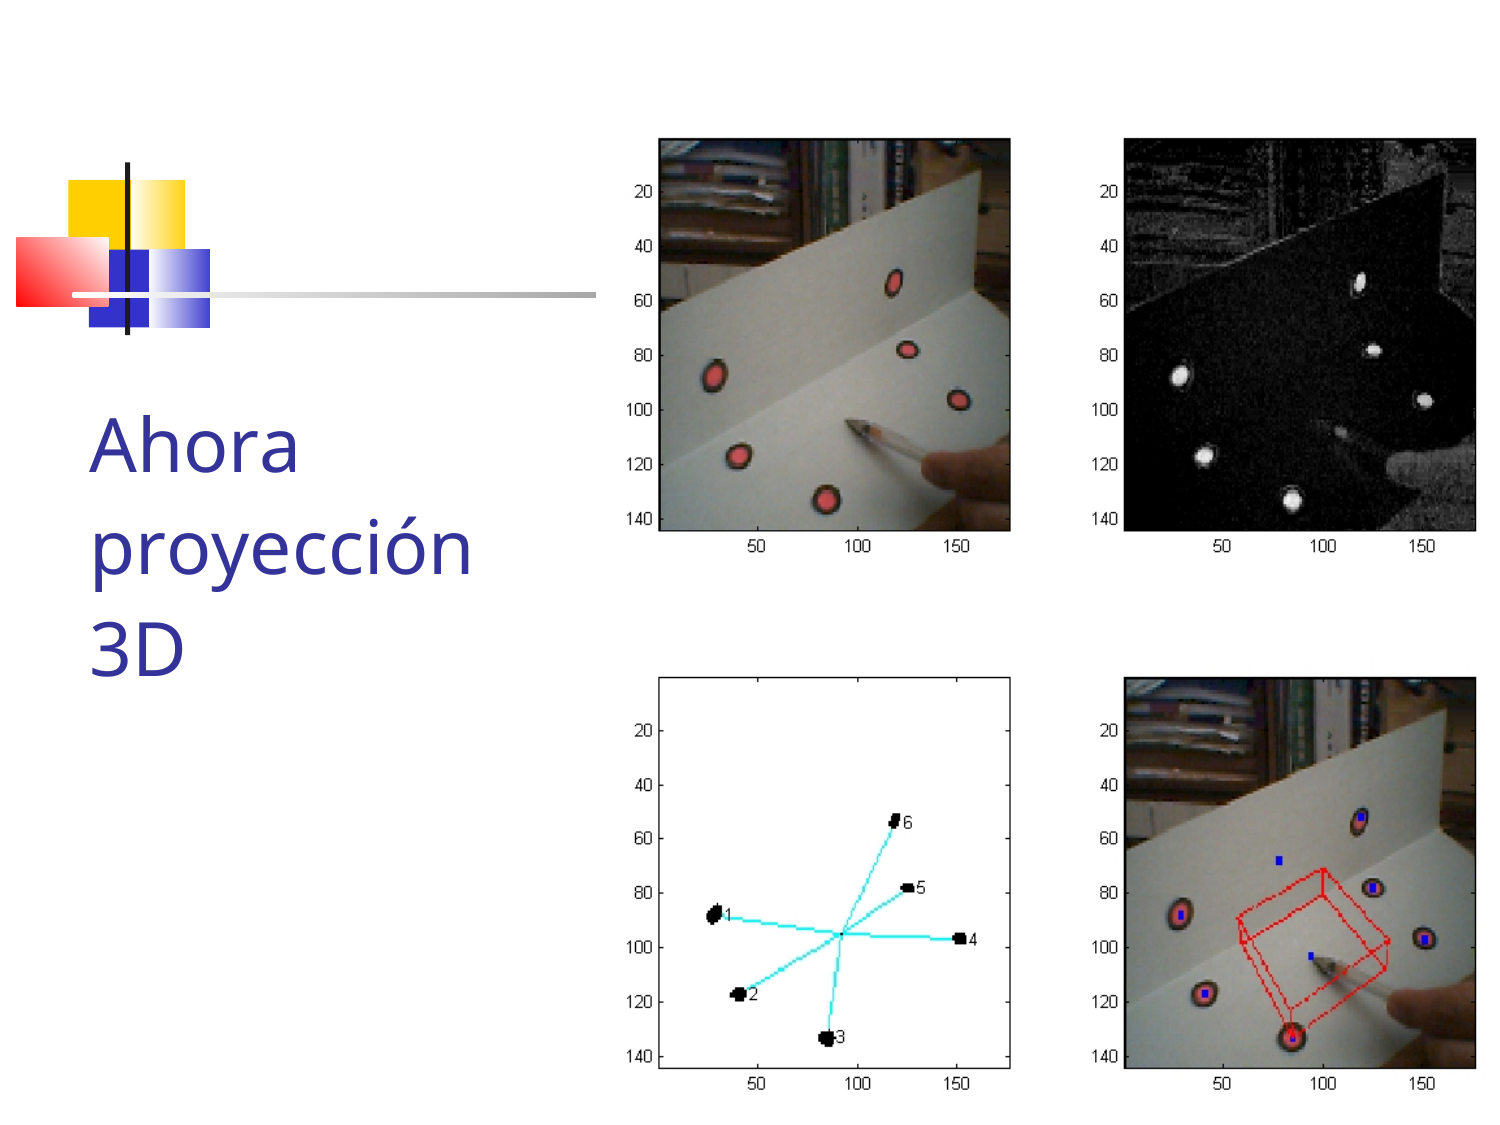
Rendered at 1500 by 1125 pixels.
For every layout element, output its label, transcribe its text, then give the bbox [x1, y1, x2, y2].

title Ahora proyección 3D [74, 337, 555, 707]
picture [596, 120, 1500, 1125]
